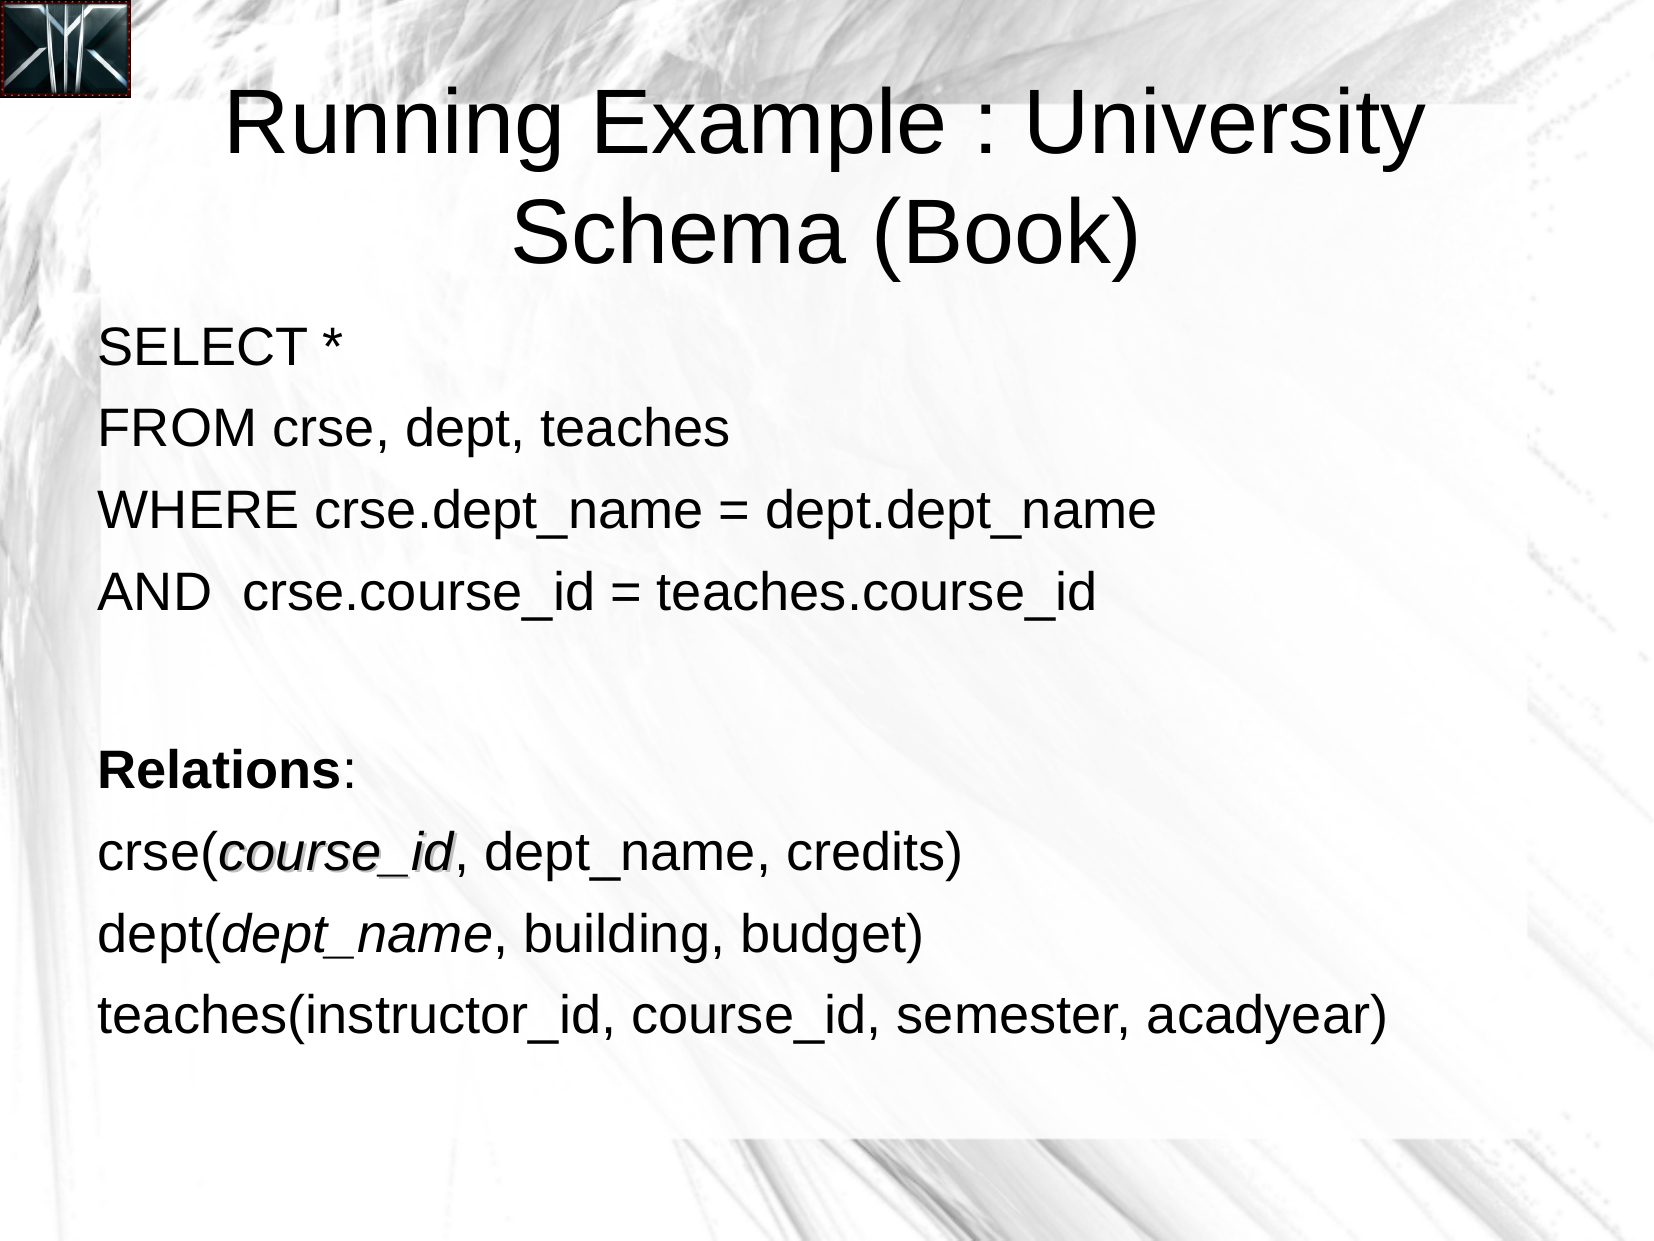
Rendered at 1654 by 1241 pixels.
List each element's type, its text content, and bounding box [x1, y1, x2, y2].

title Running Example : University Schema (Book) [82, 50, 1570, 294]
list SELECT * FROM crse, dept, teaches WHERE crse.dept_name = dept.dept_name AND crse.course_id = teaches.course_id Relations: crse(course_id, dept_name, credits) dept(dept_name, building, budget) teaches(instructor_id, course_id, semester, acadyear) [82, 303, 1570, 1130]
picture [0, 0, 1654, 1241]
